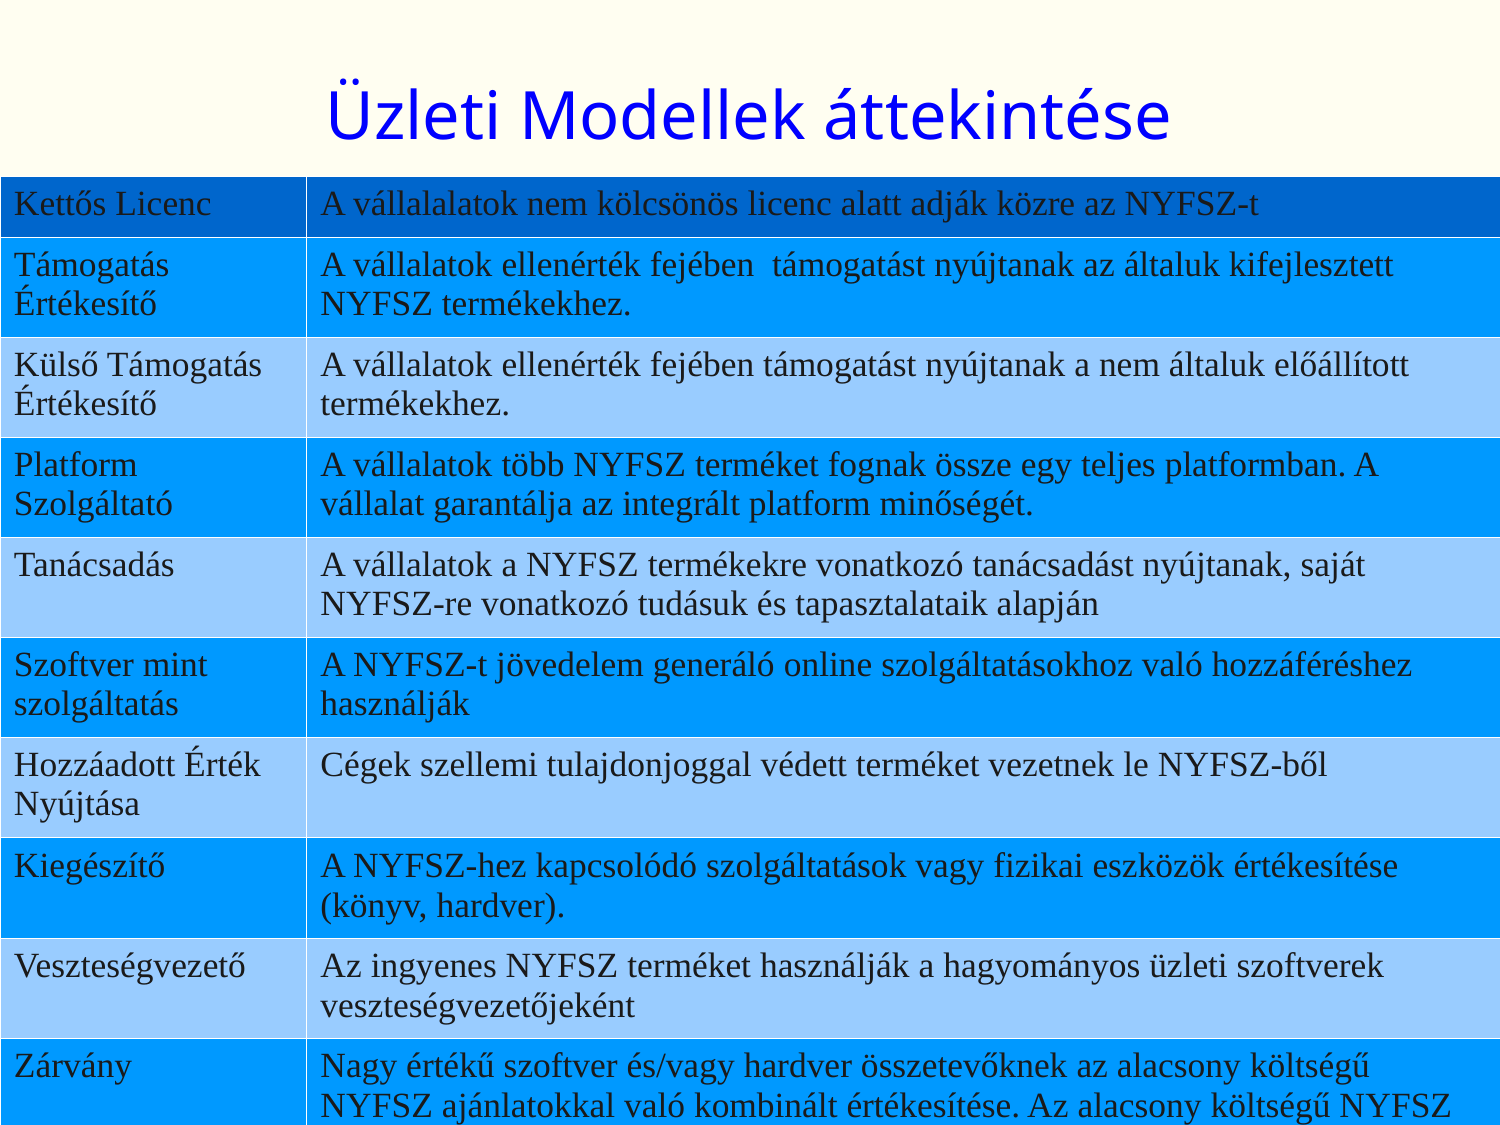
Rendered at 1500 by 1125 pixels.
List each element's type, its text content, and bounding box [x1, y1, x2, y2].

title Üzleti Modellek áttekintése [74, 13, 1425, 216]
picture [0, 175, 1500, 1125]
